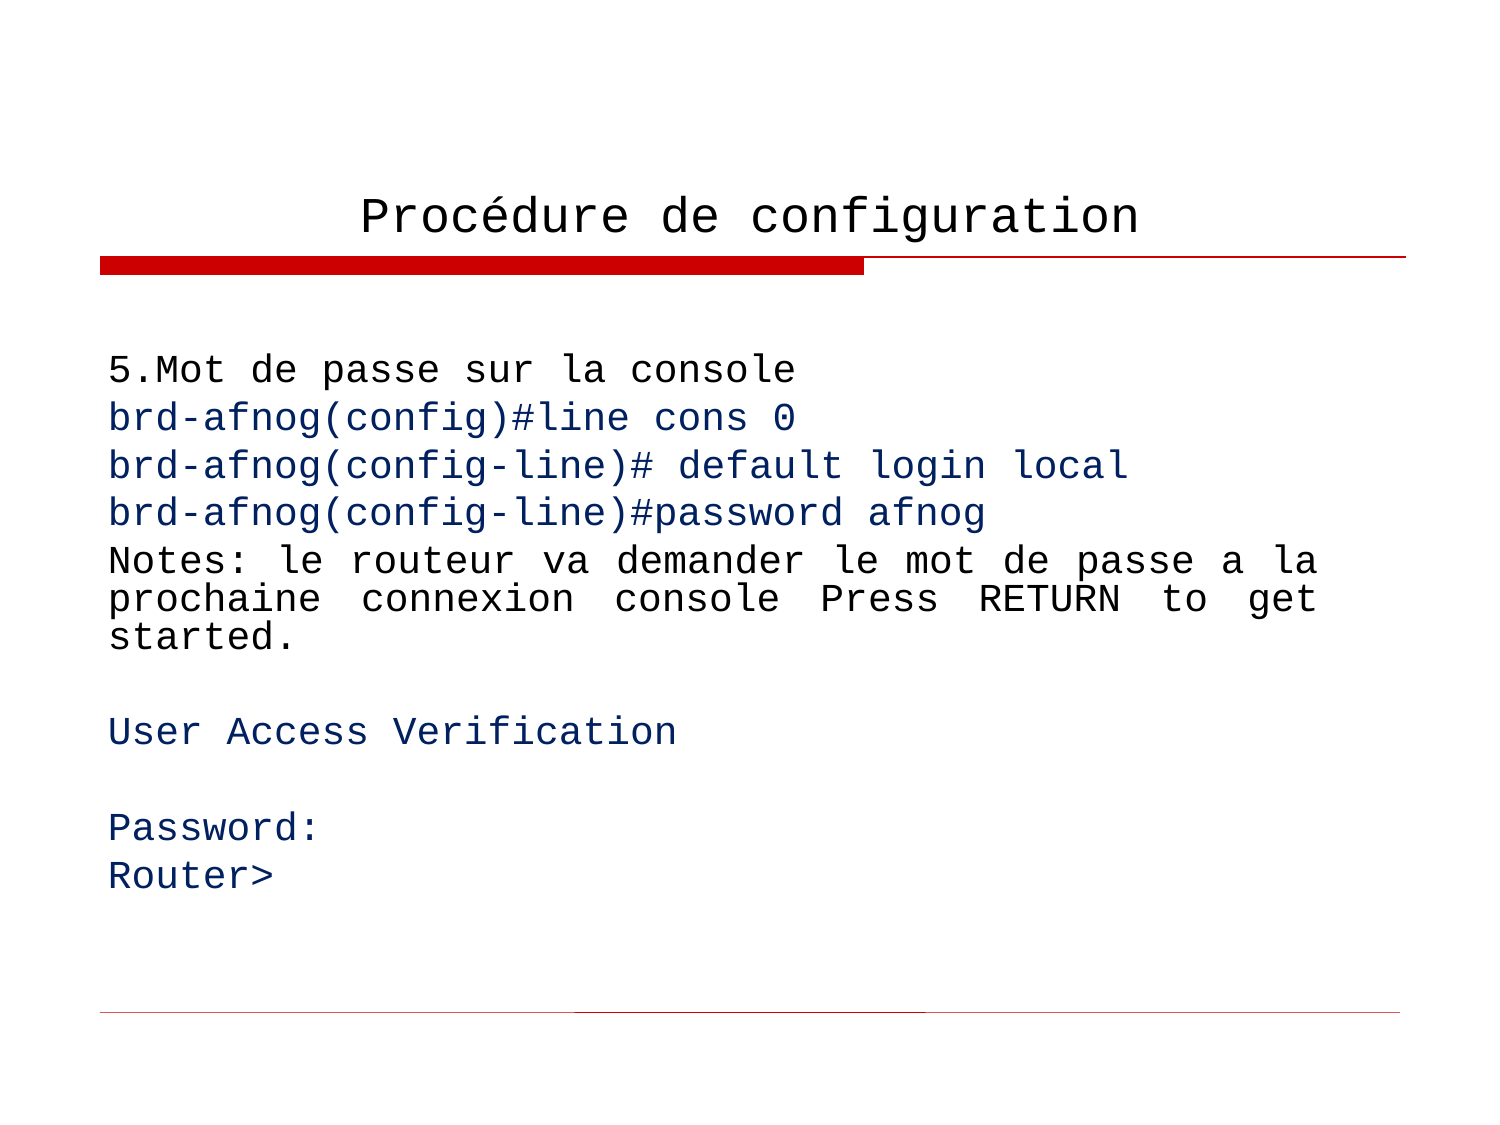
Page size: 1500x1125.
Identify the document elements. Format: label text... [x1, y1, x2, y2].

title Procédure de configuration [94, 50, 1407, 250]
list 5.Mot de passe sur la console brd-afnog(config)#line cons 0 brd-afnog(config-line)# default login local brd-afnog(config-line)#password afnog Notes: le routeur va demander le mot de passe a la prochaine connexion console Press RETURN to get started. User Access Verification Password: Router> [92, 287, 1406, 907]
